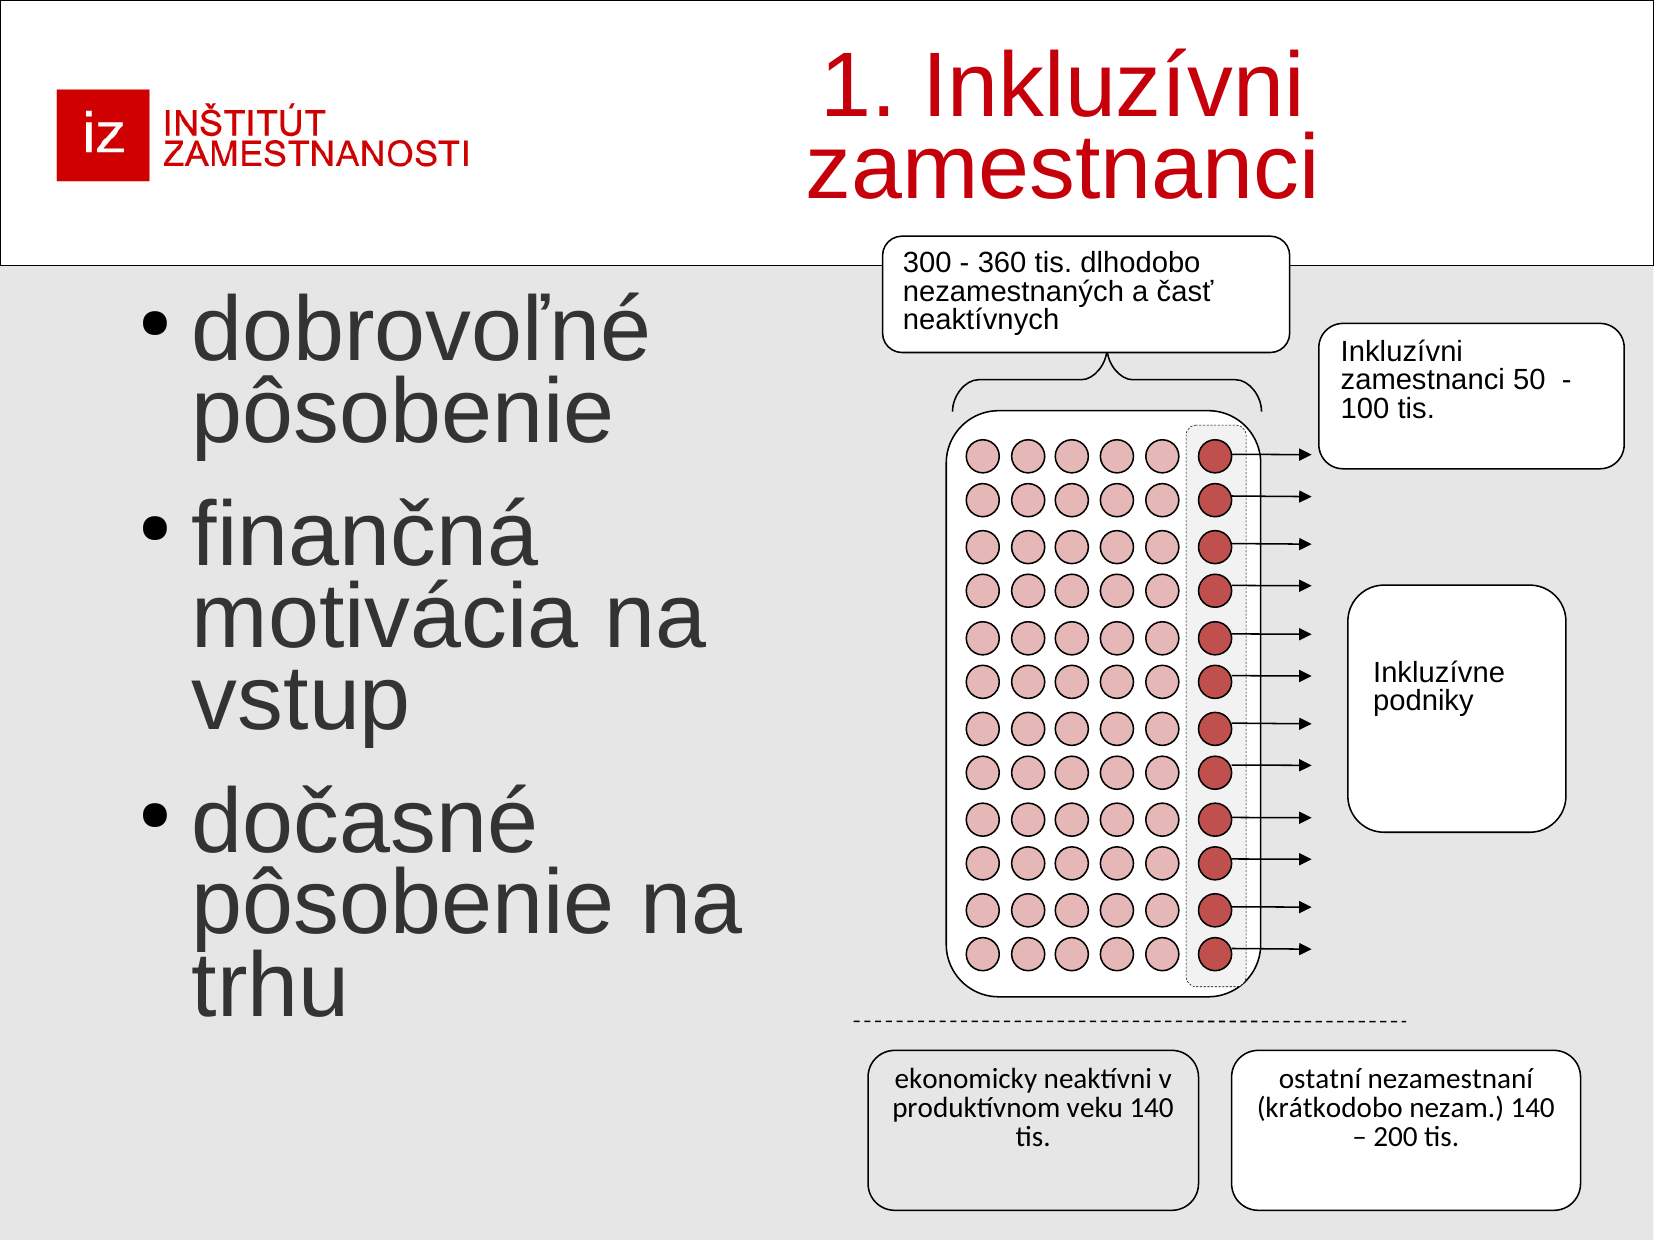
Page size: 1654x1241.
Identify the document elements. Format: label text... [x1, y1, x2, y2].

title 1. Inkluzívni zamestnanci [561, 29, 1565, 237]
text_box Inkluzívni zamestnanci 50 - 100 tis. [1318, 323, 1625, 469]
text_box ekonomicky neaktívni v produktívnom veku 140 tis. [868, 1050, 1199, 1211]
text_box 300 - 360 tis. dlhodobo nezamestnaných a časť neaktívnych [882, 236, 1290, 353]
text_box ostatní nezamestnaní (krátkodobo nezam.) 140 – 200 tis. [1231, 1050, 1581, 1211]
list dobrovoľné pôsobenie finančná motivácia na vstup dočasné pôsobenie na trhu [121, 295, 827, 1112]
text_box [946, 410, 1261, 997]
picture [5, 8, 518, 257]
text_box Inkluzívne podniky [1347, 585, 1566, 833]
